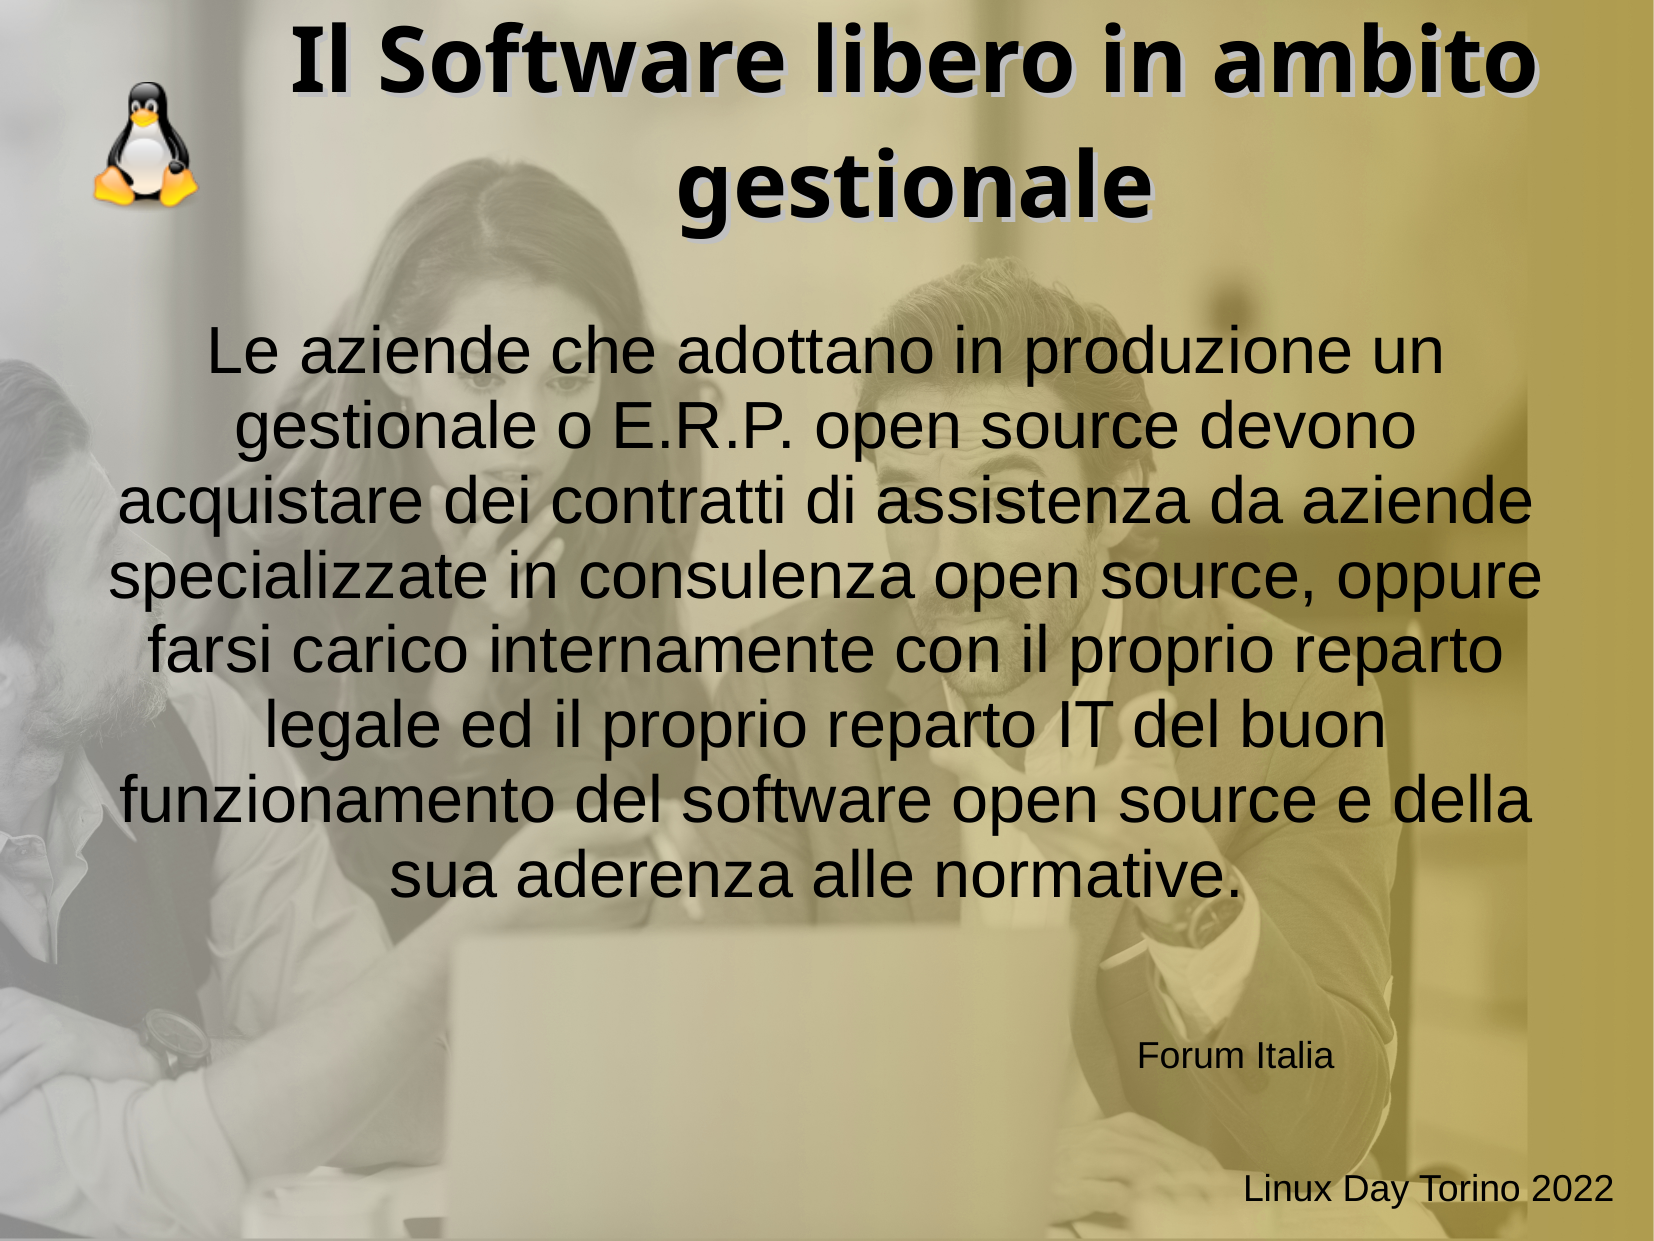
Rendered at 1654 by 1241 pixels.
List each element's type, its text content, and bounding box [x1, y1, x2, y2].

picture [0, 0, 1654, 1241]
text_box Linux Day Torino 2022 [1228, 1159, 1630, 1217]
text_box Forum Italia [1122, 1027, 1512, 1085]
title Il Software libero in ambito gestionale [259, 17, 1571, 222]
subtitle Le aziende che adottano in produzione un gestionale o E.R.P. open source devono acquistare dei contratti di assistenza da aziende specializzate in consulenza open source, oppure farsi carico internamente con il proprio reparto legale ed il proprio reparto IT del buon funzionamento del software open source e della sua aderenza alle normative. [82, 290, 1571, 1010]
